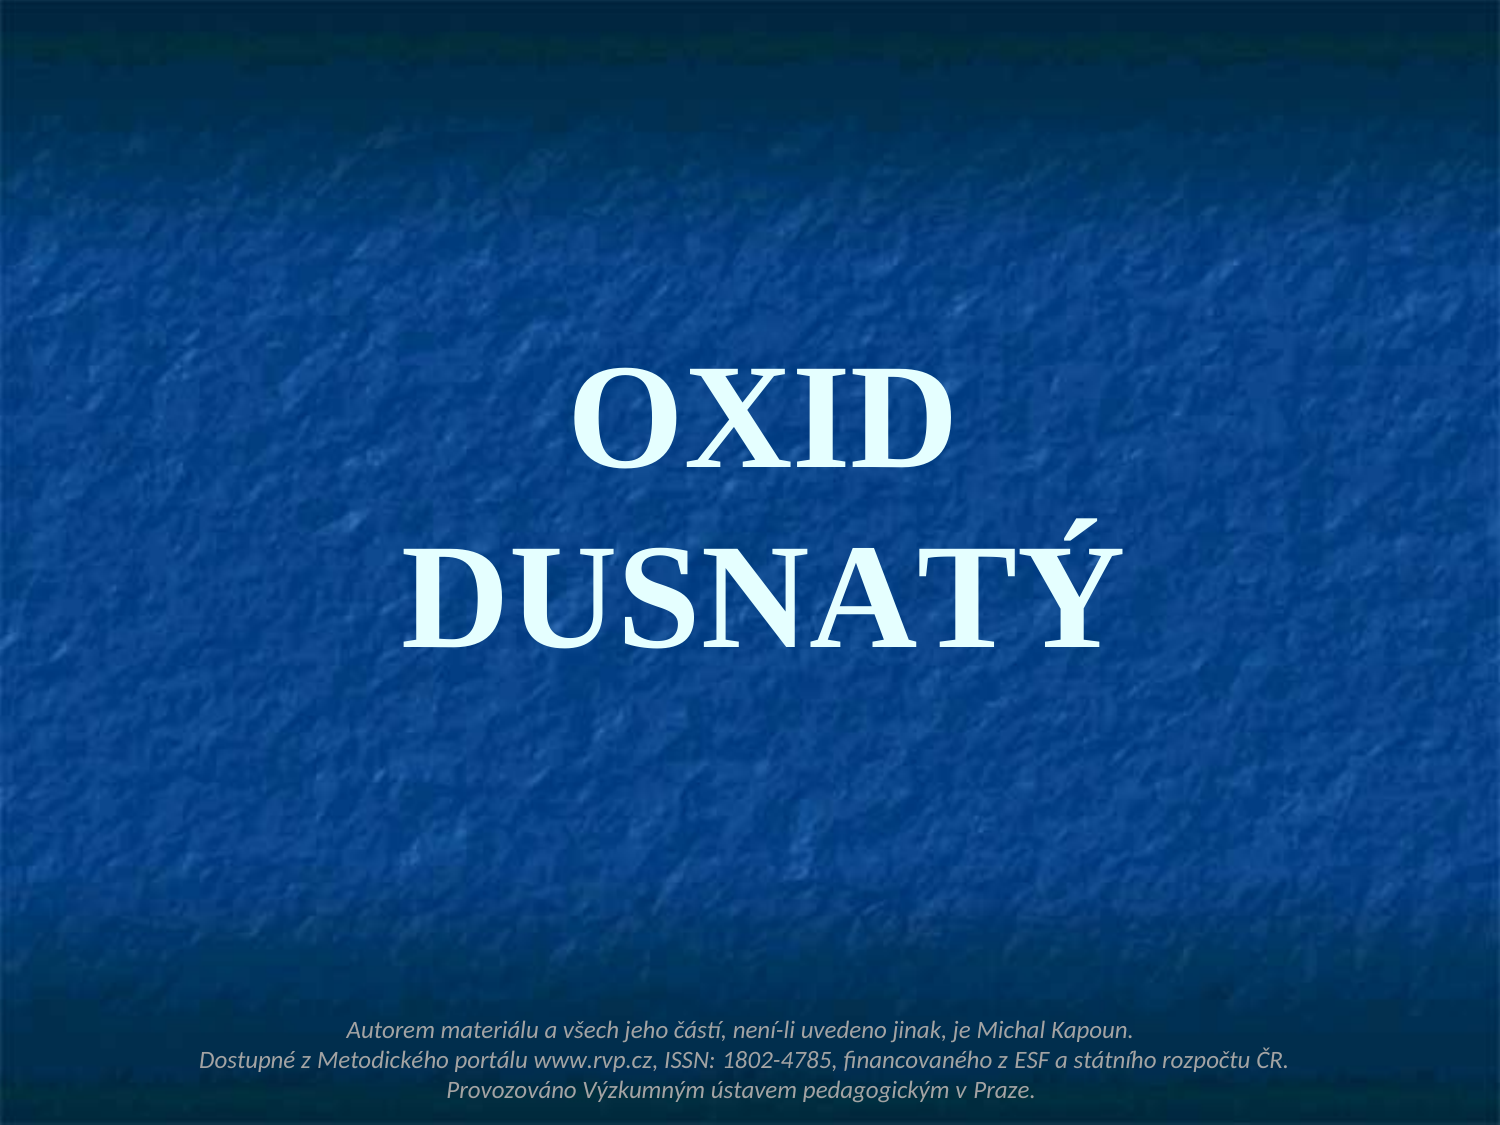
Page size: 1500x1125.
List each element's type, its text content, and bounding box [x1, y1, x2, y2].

picture [0, 0, 1500, 1125]
text_box Autorem materiálu a všech jeho částí, není-li uvedeno jinak, je Michal Kapoun. Dostupné z Metodického portálu www.rvp.cz, ISSN: 1802-4785, financovaného z ESF a státního rozpočtu ČR. Provozováno Výzkumným ústavem pedagogickým v Praze. [147, 1011, 1341, 1106]
title OXID DUSNATÝ [88, 310, 1439, 686]
